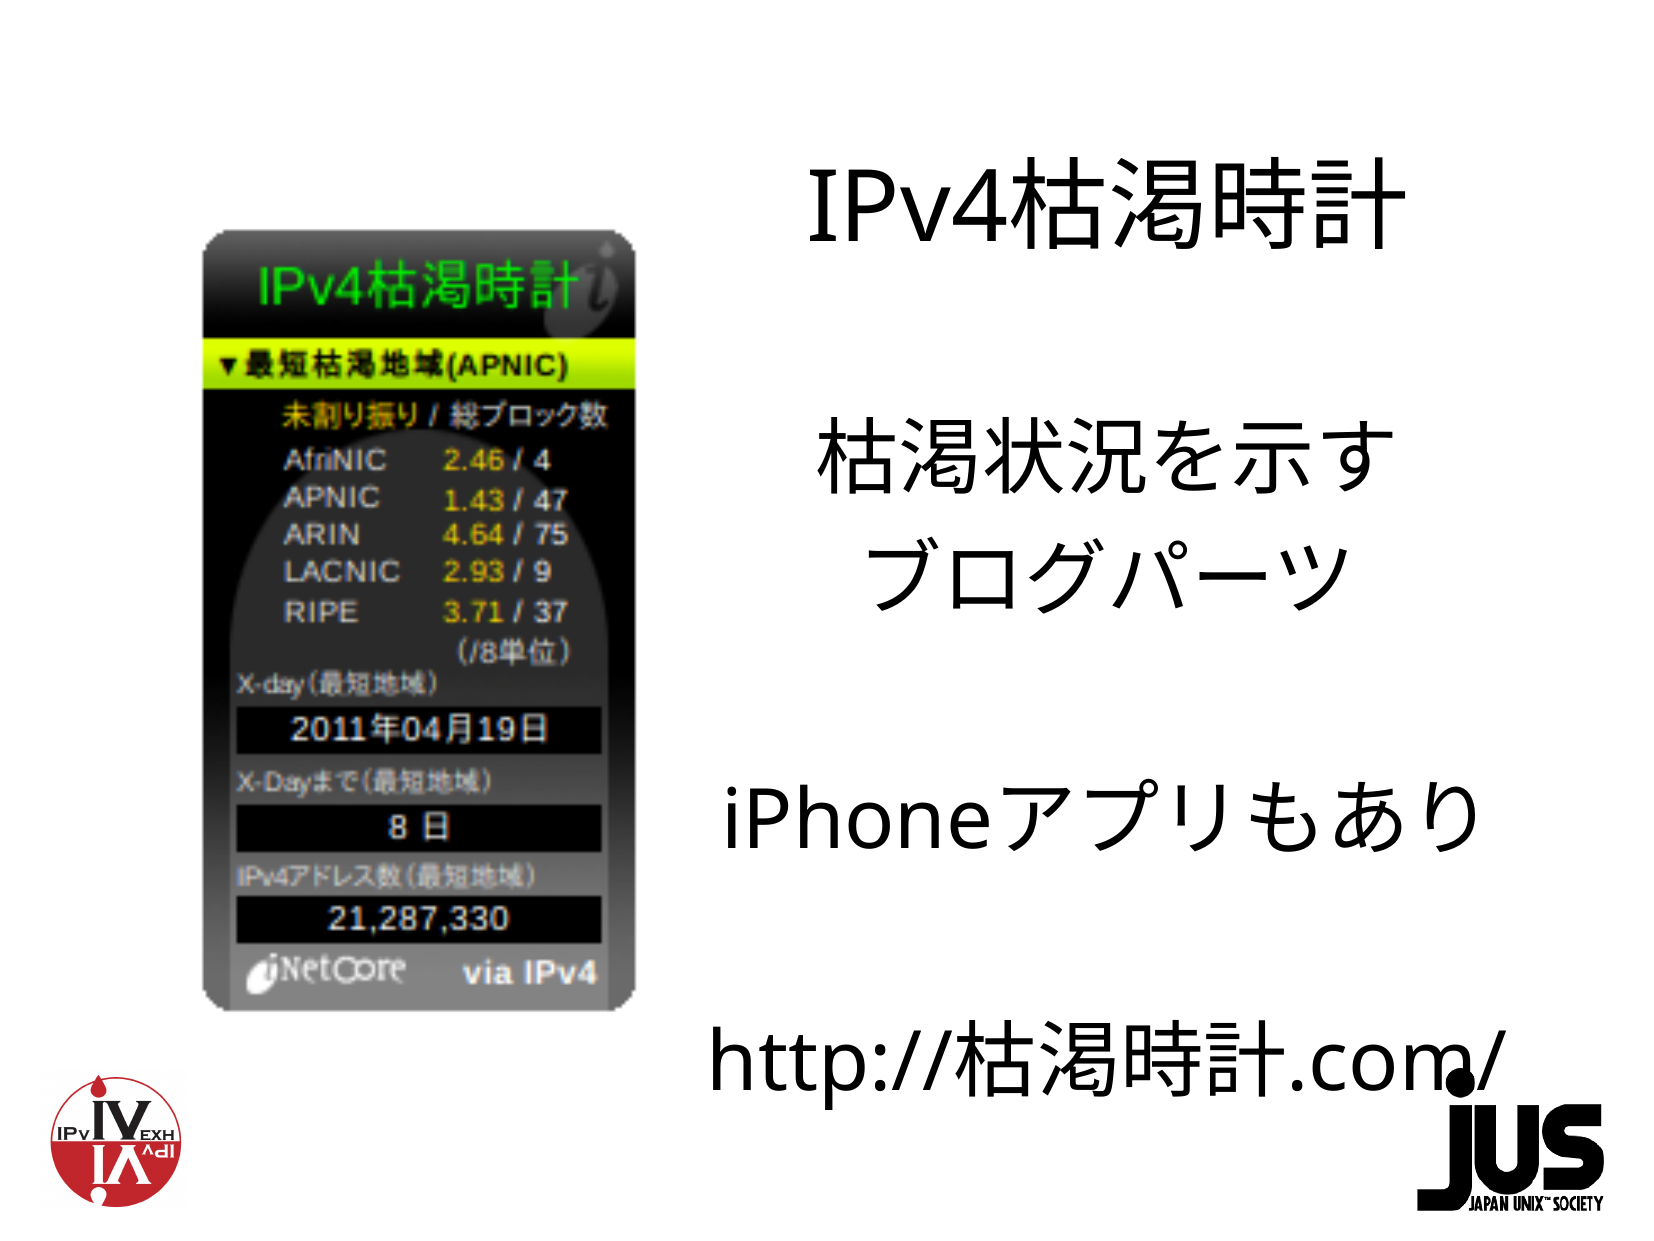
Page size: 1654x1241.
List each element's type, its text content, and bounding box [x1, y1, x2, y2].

picture [177, 211, 650, 1029]
title IPv4枯渇時計 枯渇状況を示す ブログパーツ iPhoneアプリもあり http://枯渇時計.com/ [650, 253, 1565, 988]
picture [41, 1068, 190, 1210]
picture [1417, 1068, 1604, 1211]
